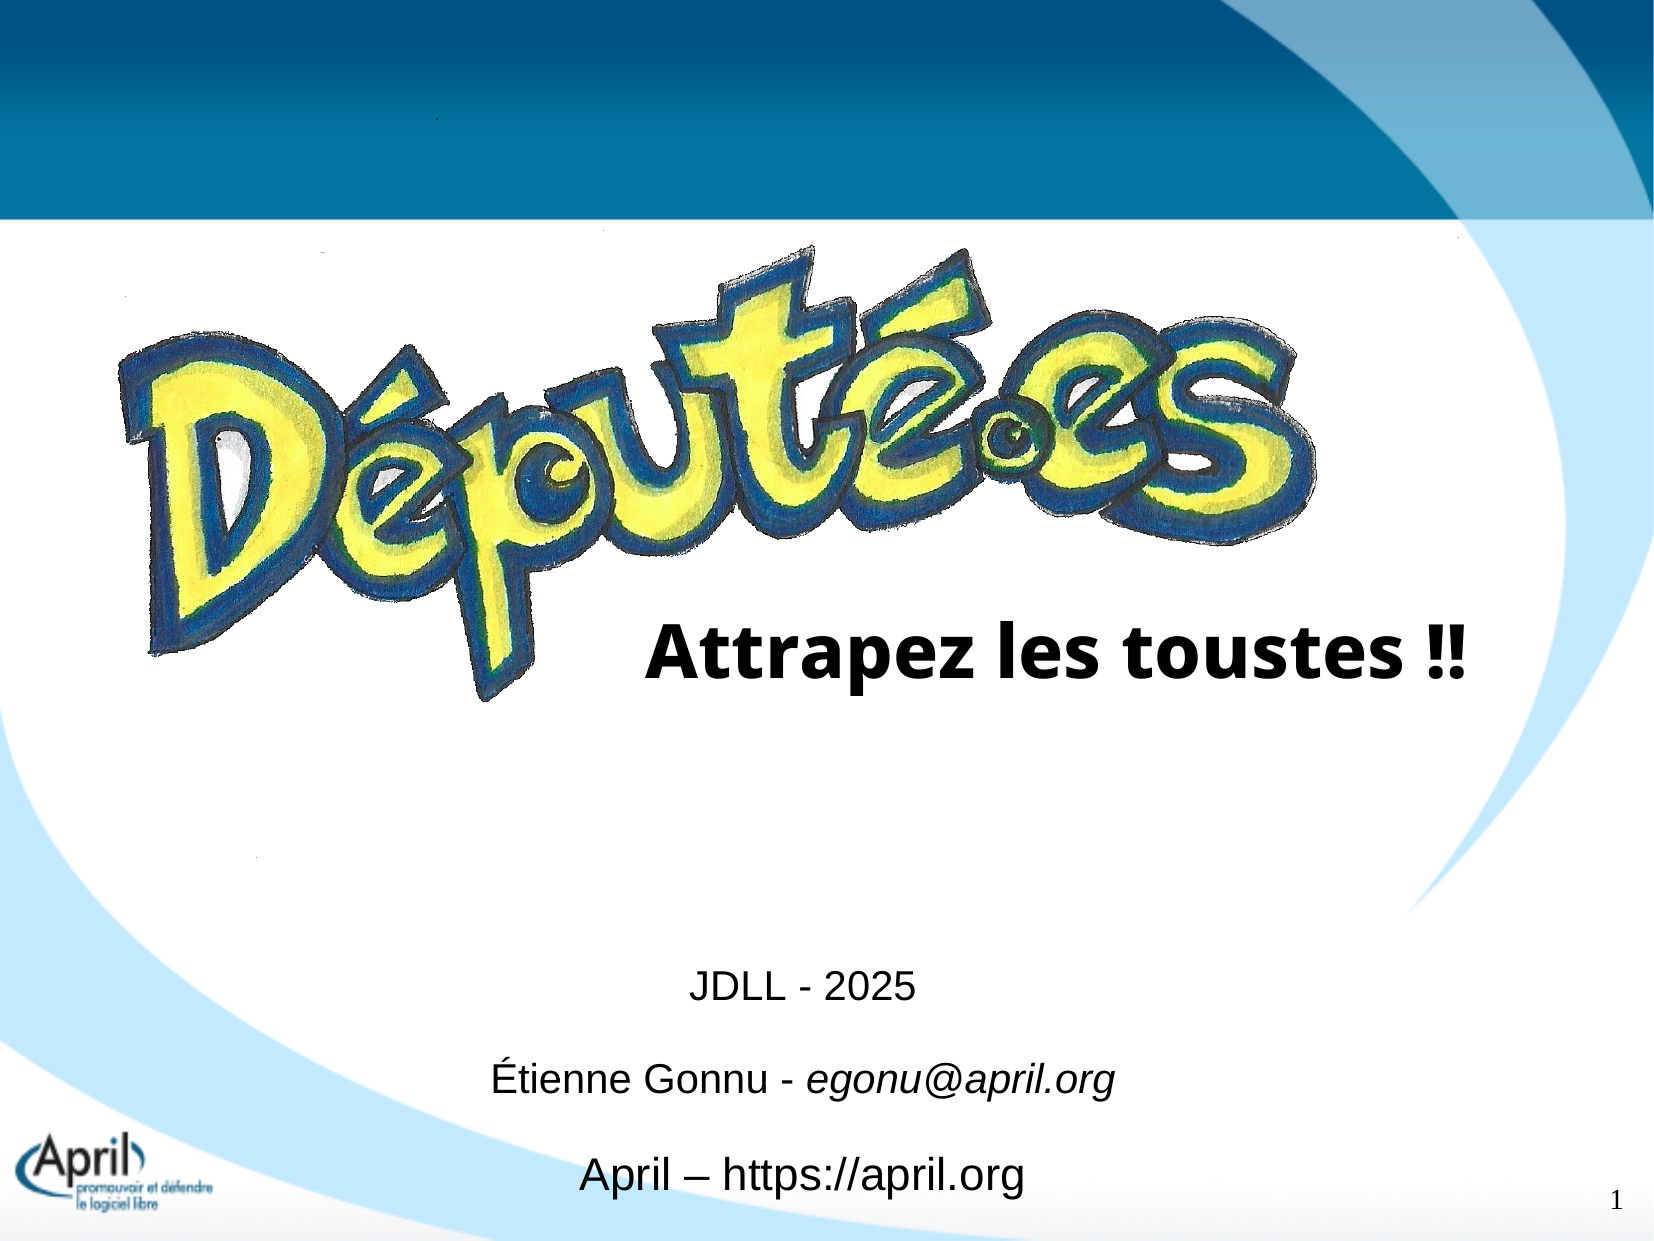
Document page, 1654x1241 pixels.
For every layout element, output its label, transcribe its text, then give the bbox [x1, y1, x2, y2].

picture [0, 0, 1654, 1241]
text_box Attrapez les toustes !! [620, 590, 1506, 696]
subtitle JDLL - 2025 Étienne Gonnu - egonu@april.org April – https://april.org [59, 354, 1548, 1241]
